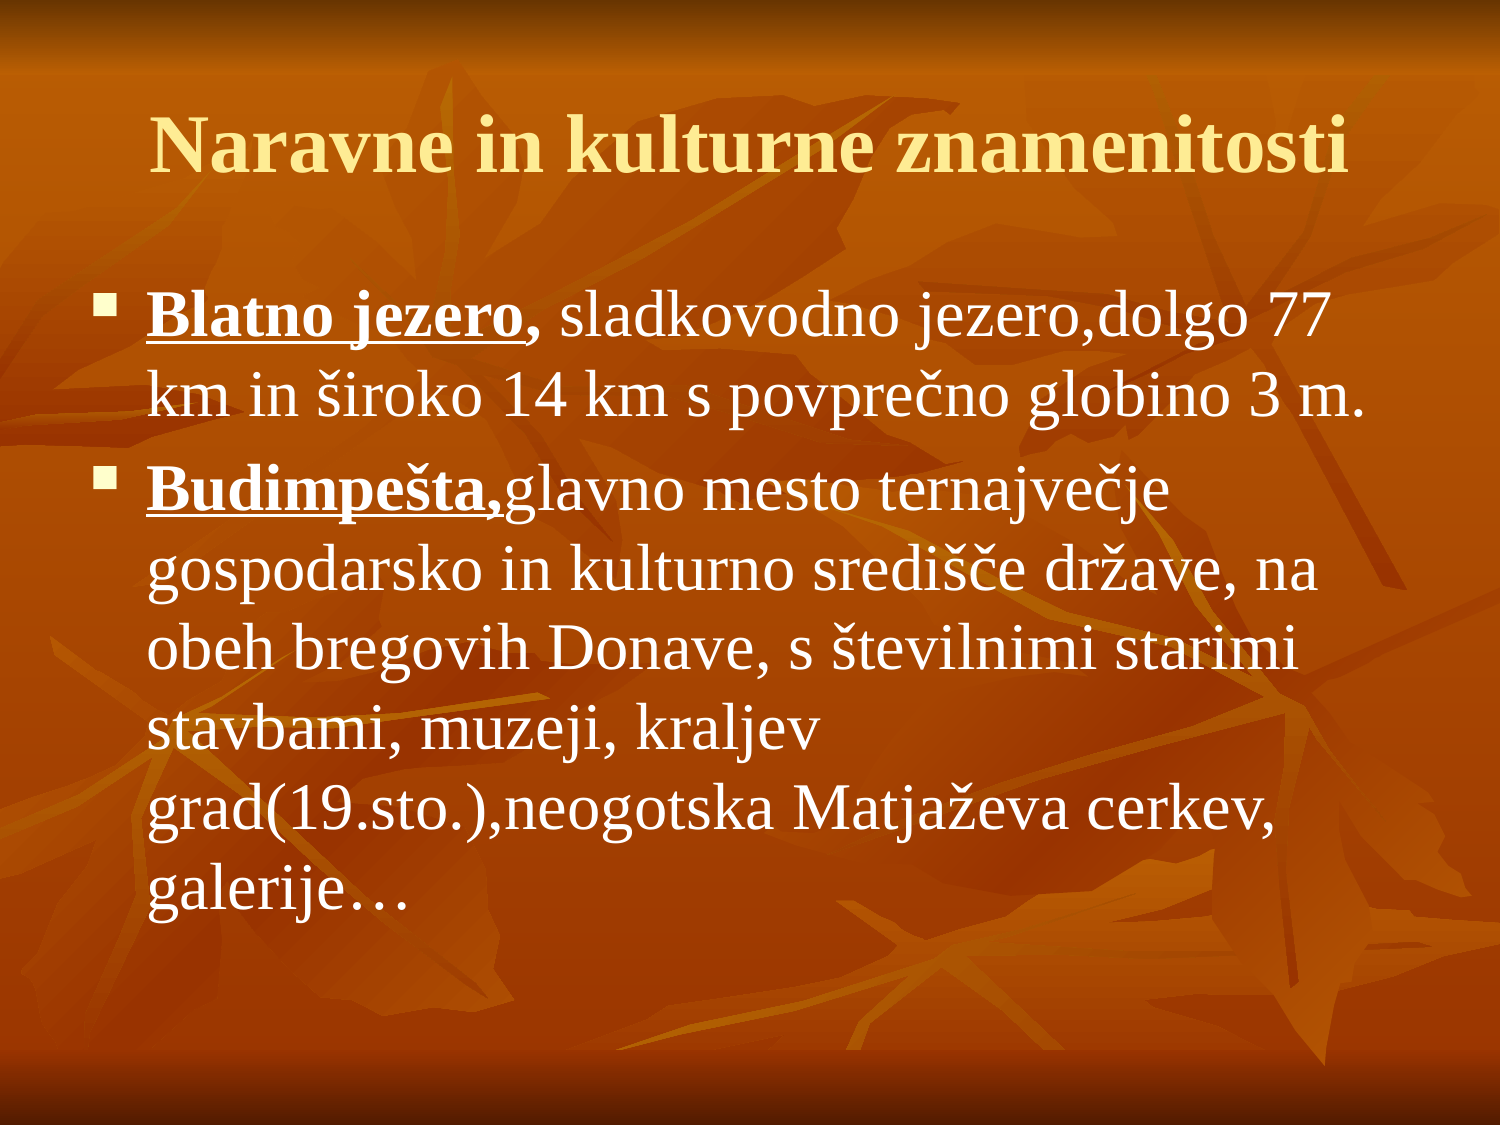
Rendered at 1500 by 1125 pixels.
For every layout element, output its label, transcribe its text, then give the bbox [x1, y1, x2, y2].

title Naravne in kulturne znamenitosti [75, 45, 1425, 234]
list Blatno jezero, sladkovodno jezero,dolgo 77 km in široko 14 km s povprečno globino 3 m. Budimpešta,glavno mesto ternajvečje gospodarsko in kulturno središče države, na obeh bregovih Donave, s številnimi starimi stavbami, muzeji, kraljev grad(19.sto.),neogotska Matjaževa cerkev, galerije… [75, 262, 1425, 1006]
